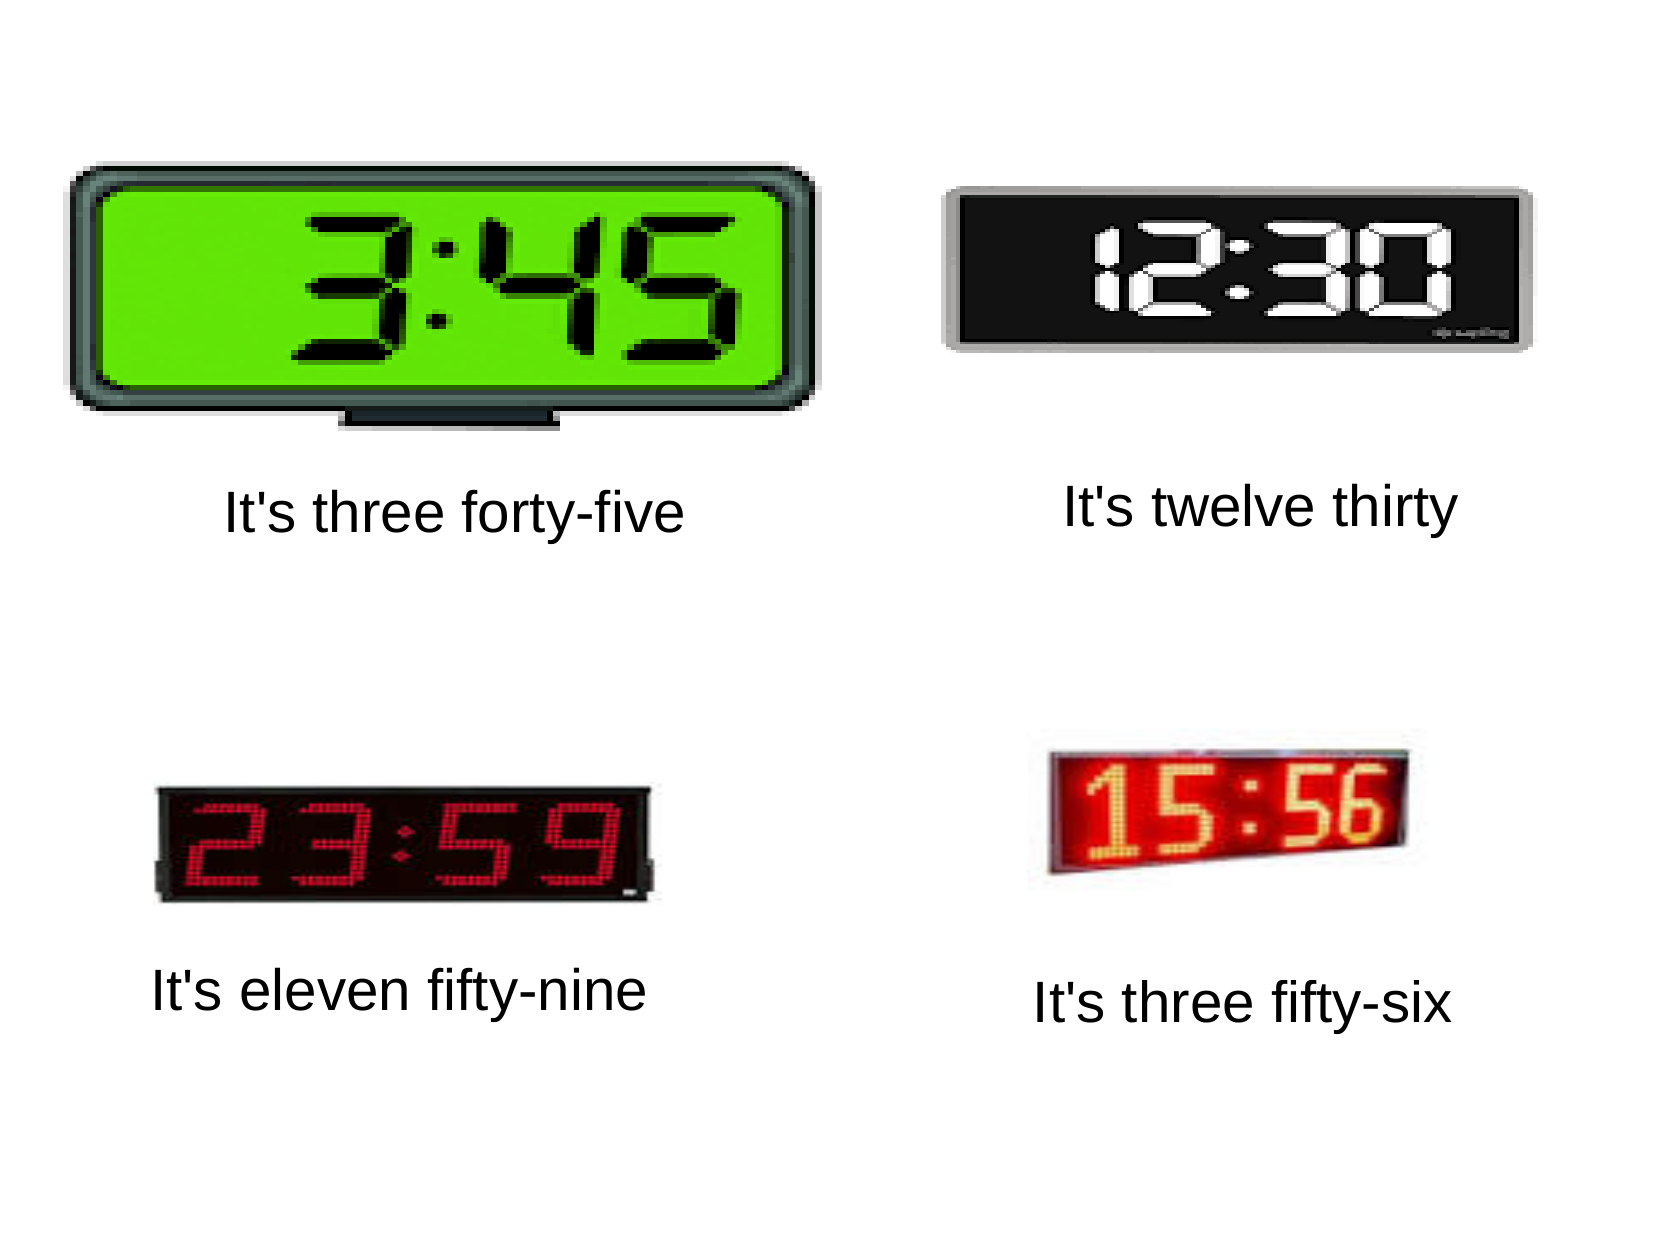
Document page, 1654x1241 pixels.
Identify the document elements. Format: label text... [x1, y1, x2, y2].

picture [23, 0, 863, 615]
picture [879, 153, 1601, 390]
text_box It's eleven fifty-nine [135, 950, 663, 1031]
text_box It's three fifty-six [1018, 962, 1467, 1043]
picture [153, 782, 662, 910]
picture [1027, 661, 1428, 980]
text_box It's three forty-five [208, 472, 701, 553]
text_box It's twelve thirty [1047, 466, 1474, 547]
